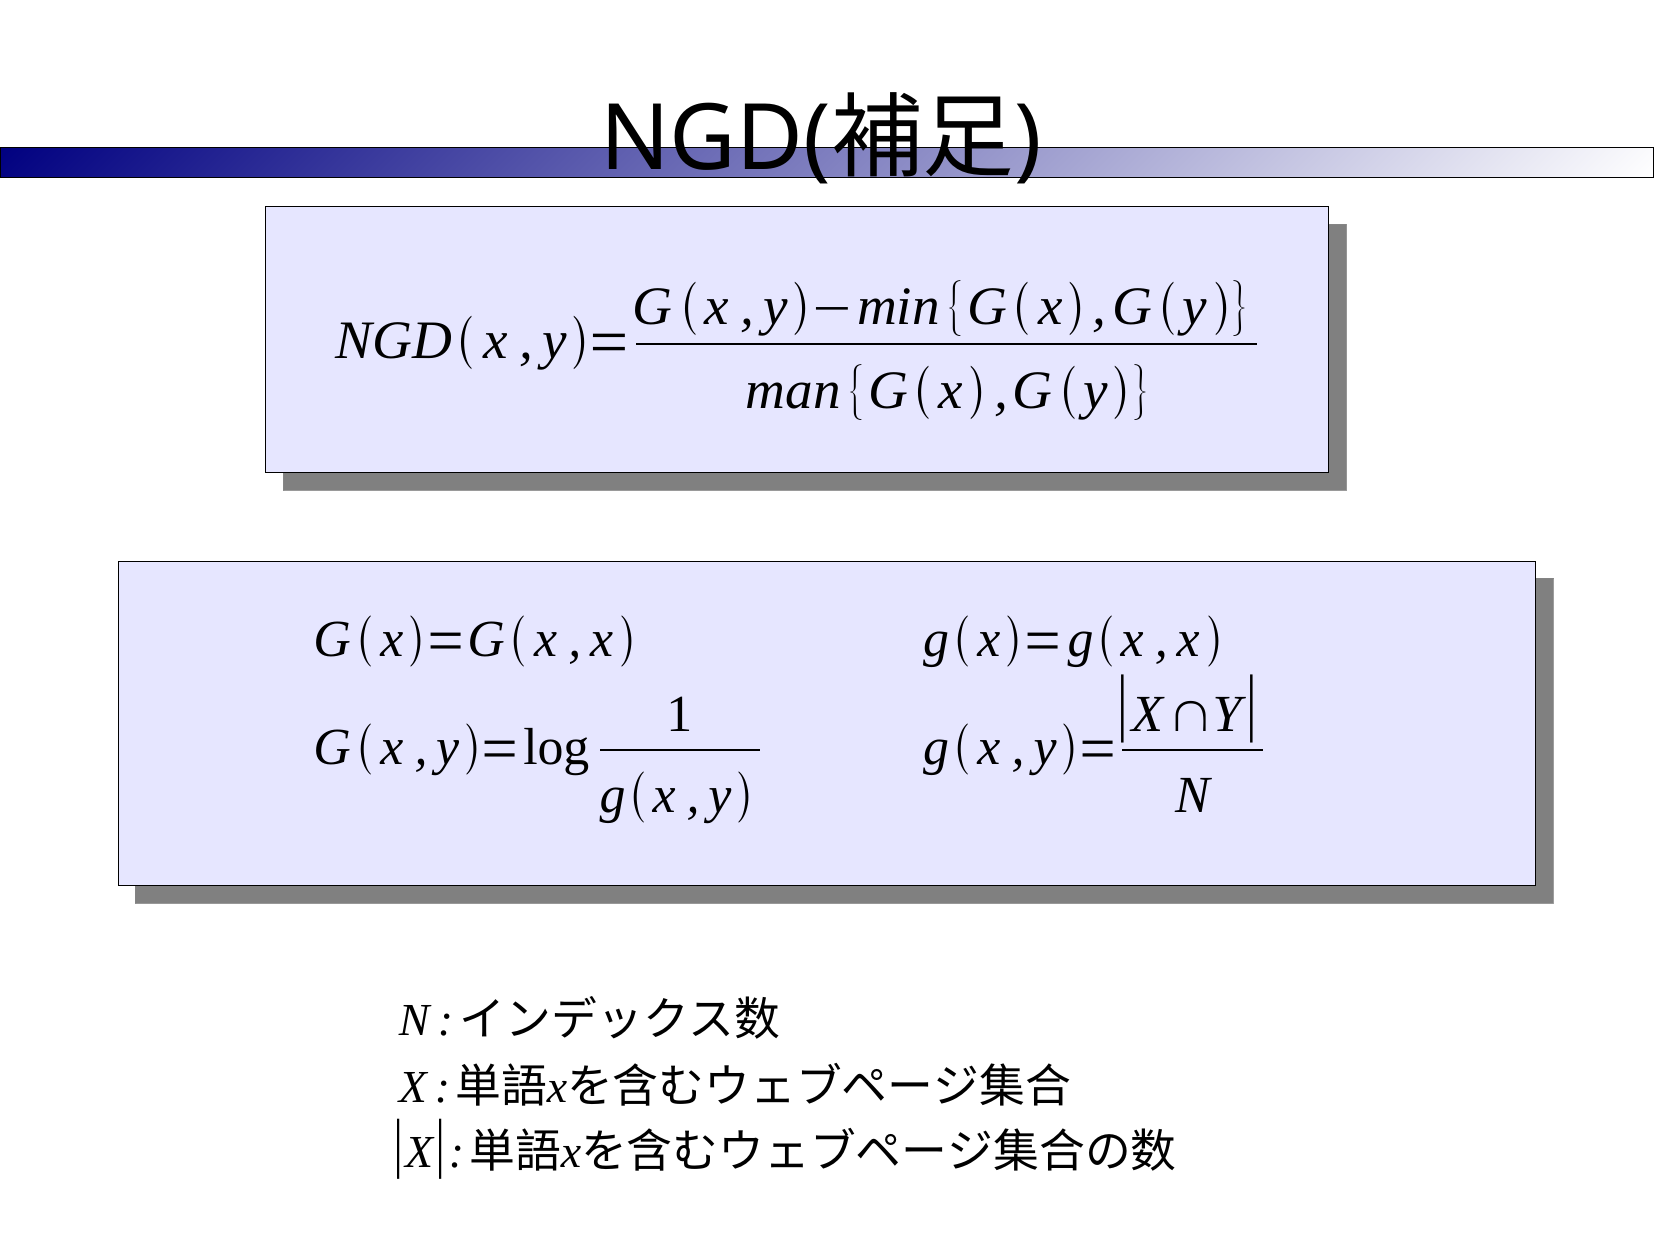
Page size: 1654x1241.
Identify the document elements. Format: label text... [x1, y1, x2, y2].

text_box [0, 147, 816, 178]
text_box [265, 206, 1329, 473]
chart [307, 597, 768, 827]
text_box [818, 163, 1027, 178]
text_box [118, 561, 1536, 886]
chart [915, 597, 1273, 827]
chart [383, 983, 1182, 1182]
title NGD(補足) [76, 29, 1566, 163]
text_box [1029, 147, 1654, 178]
chart [324, 263, 1266, 502]
